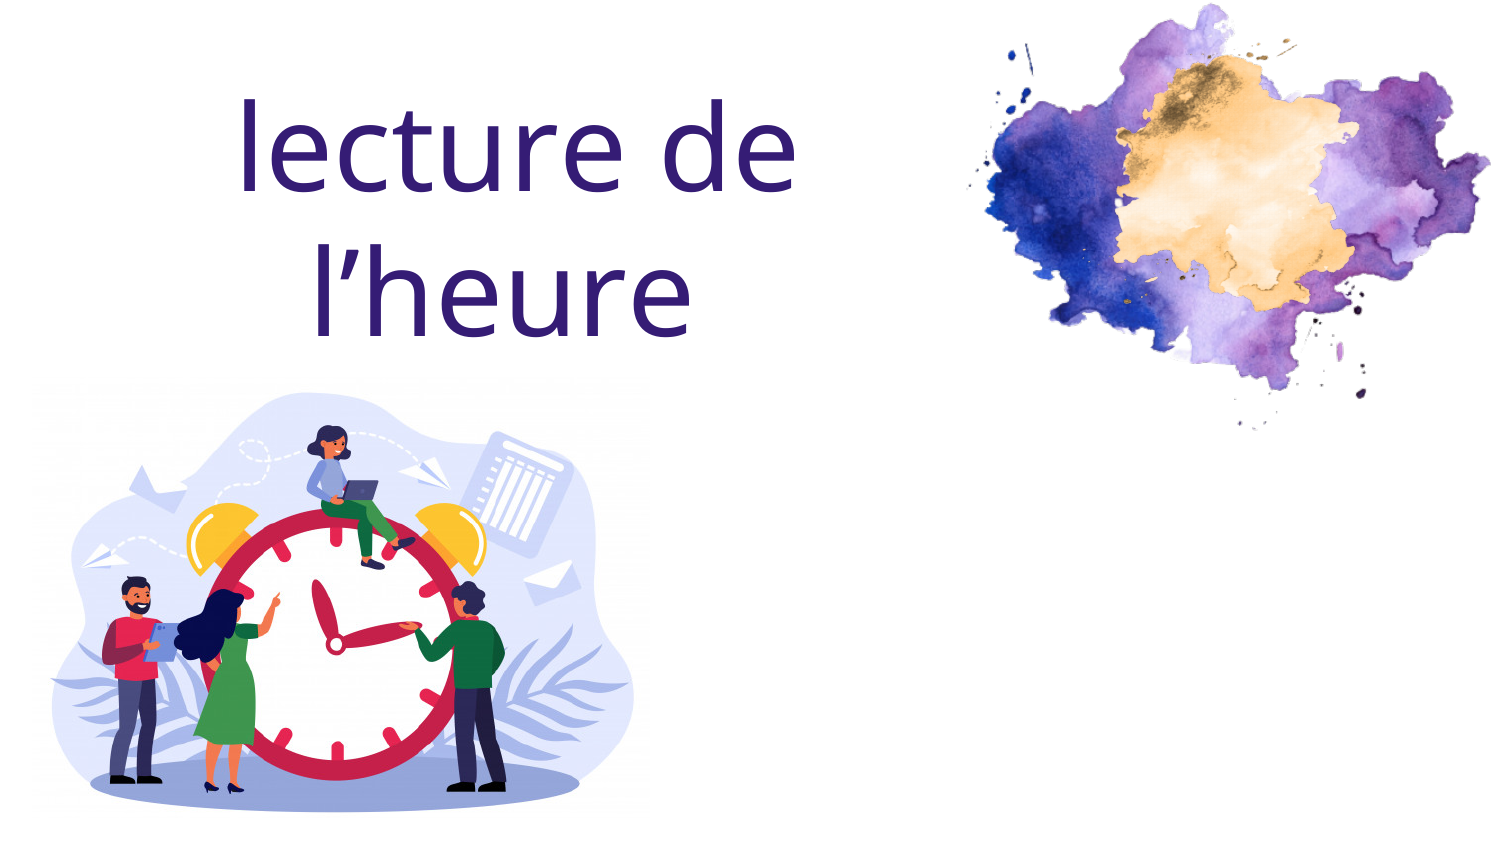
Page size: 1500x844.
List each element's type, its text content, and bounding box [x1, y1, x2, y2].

text_box lecture de l’heure [32, 54, 1004, 378]
picture [925, 0, 1500, 453]
picture [32, 377, 650, 818]
